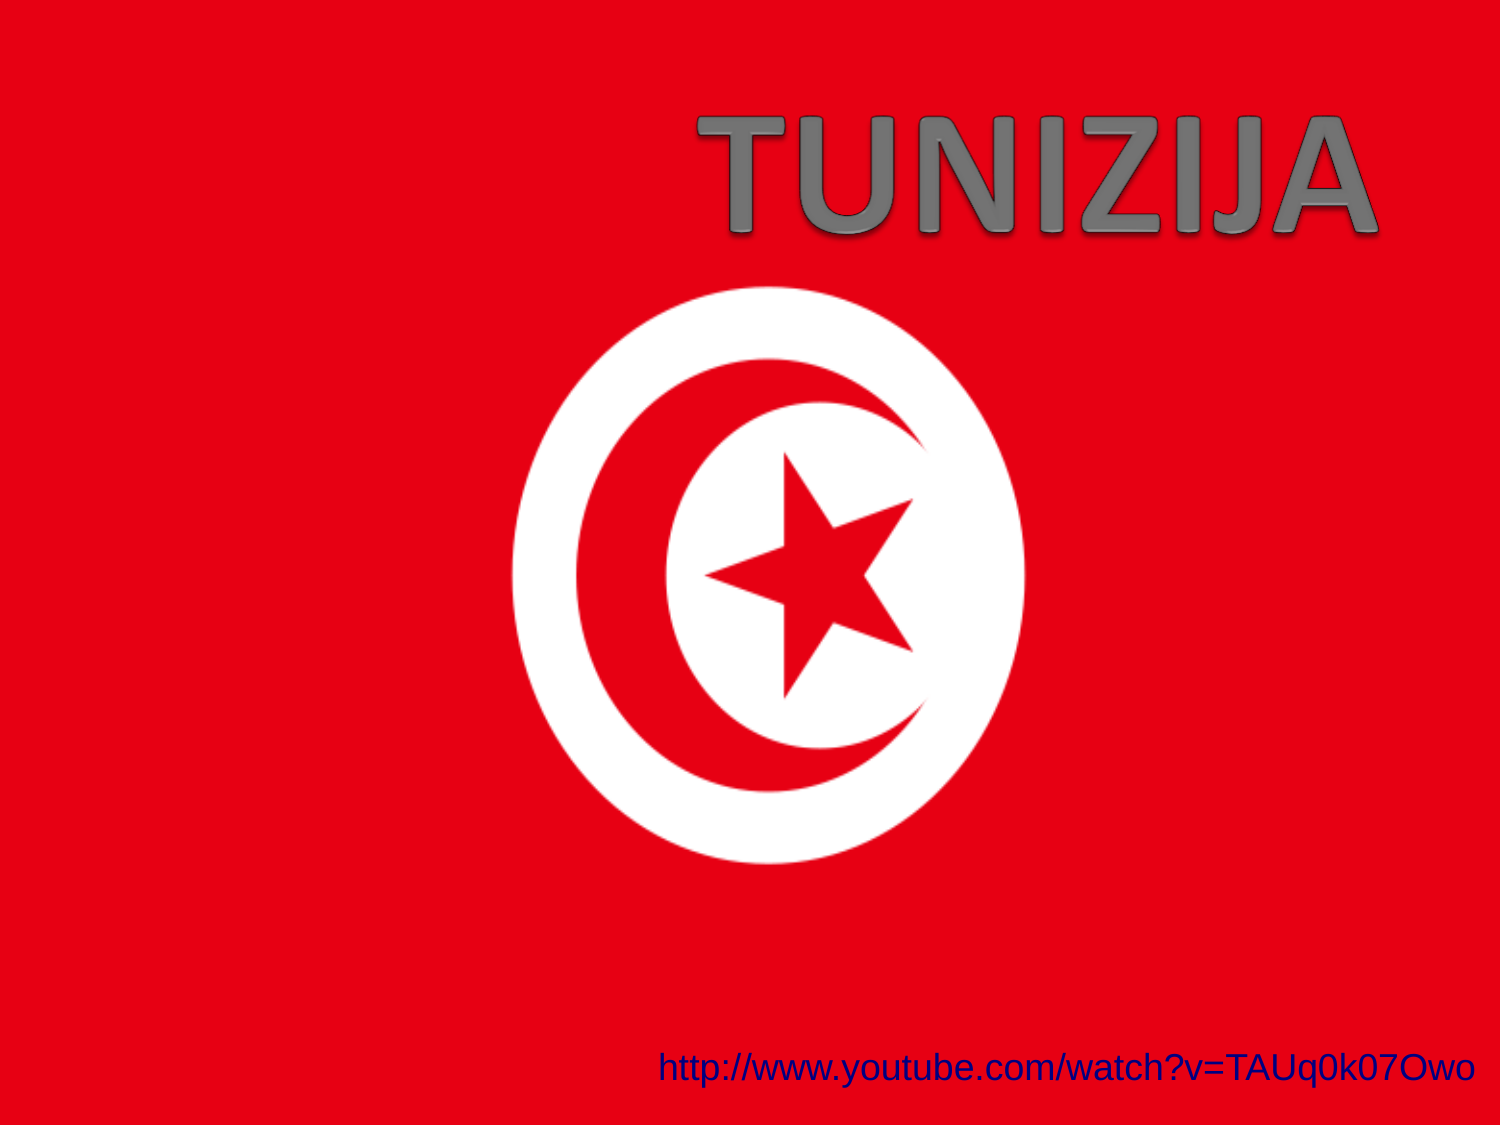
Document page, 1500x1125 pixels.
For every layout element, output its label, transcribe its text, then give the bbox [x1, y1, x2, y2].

picture [0, 0, 1500, 1125]
text_box http://www.youtube.com/watch?v=TAUq0k07Owo [643, 1035, 1492, 1095]
